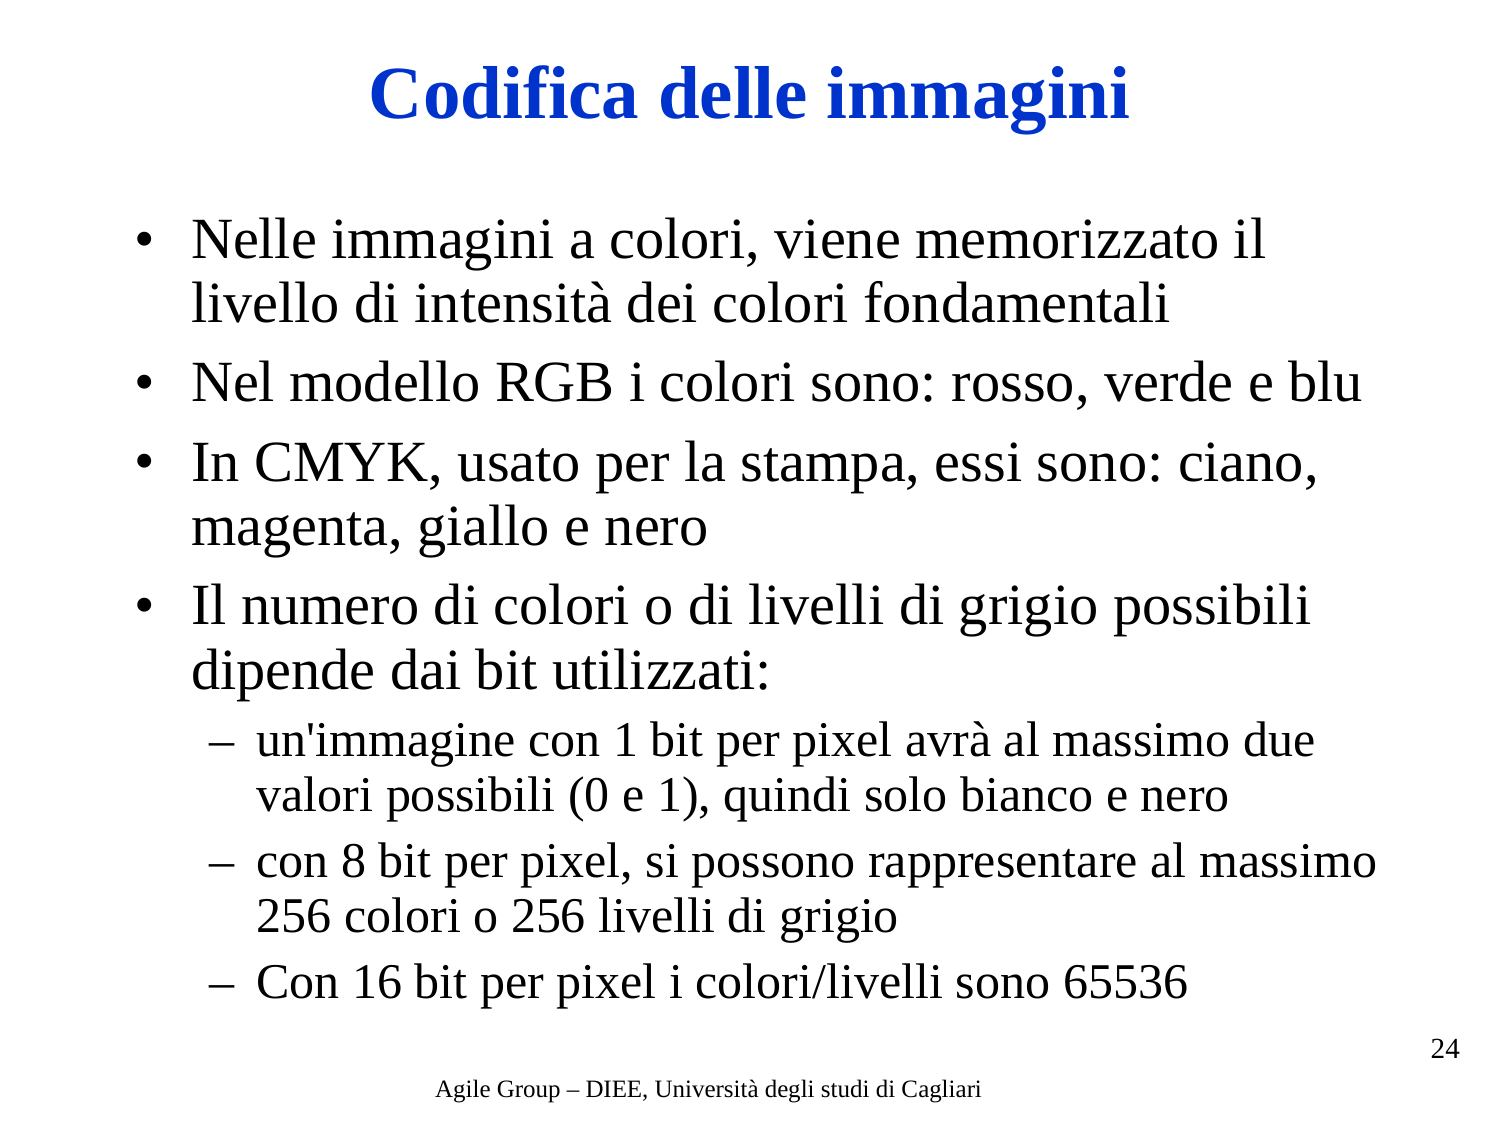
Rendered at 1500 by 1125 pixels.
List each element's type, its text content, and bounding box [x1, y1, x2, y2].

title Codifica delle immagini [112, 12, 1388, 175]
list Nelle immagini a colori, viene memorizzato il livello di intensità dei colori fondamentali Nel modello RGB i colori sono: rosso, verde e blu In CMYK, usato per la stampa, essi sono: ciano, magenta, giallo e nero Il numero di colori o di livelli di grigio possibili dipende dai bit utilizzati: un'immagine con 1 bit per pixel avrà al massimo due valori possibili (0 e 1), quindi solo bianco e nero con 8 bit per pixel, si possono rappresentare al massimo 256 colori o 256 livelli di grigio Con 16 bit per pixel i colori/livelli sono 65536 [120, 198, 1424, 1017]
